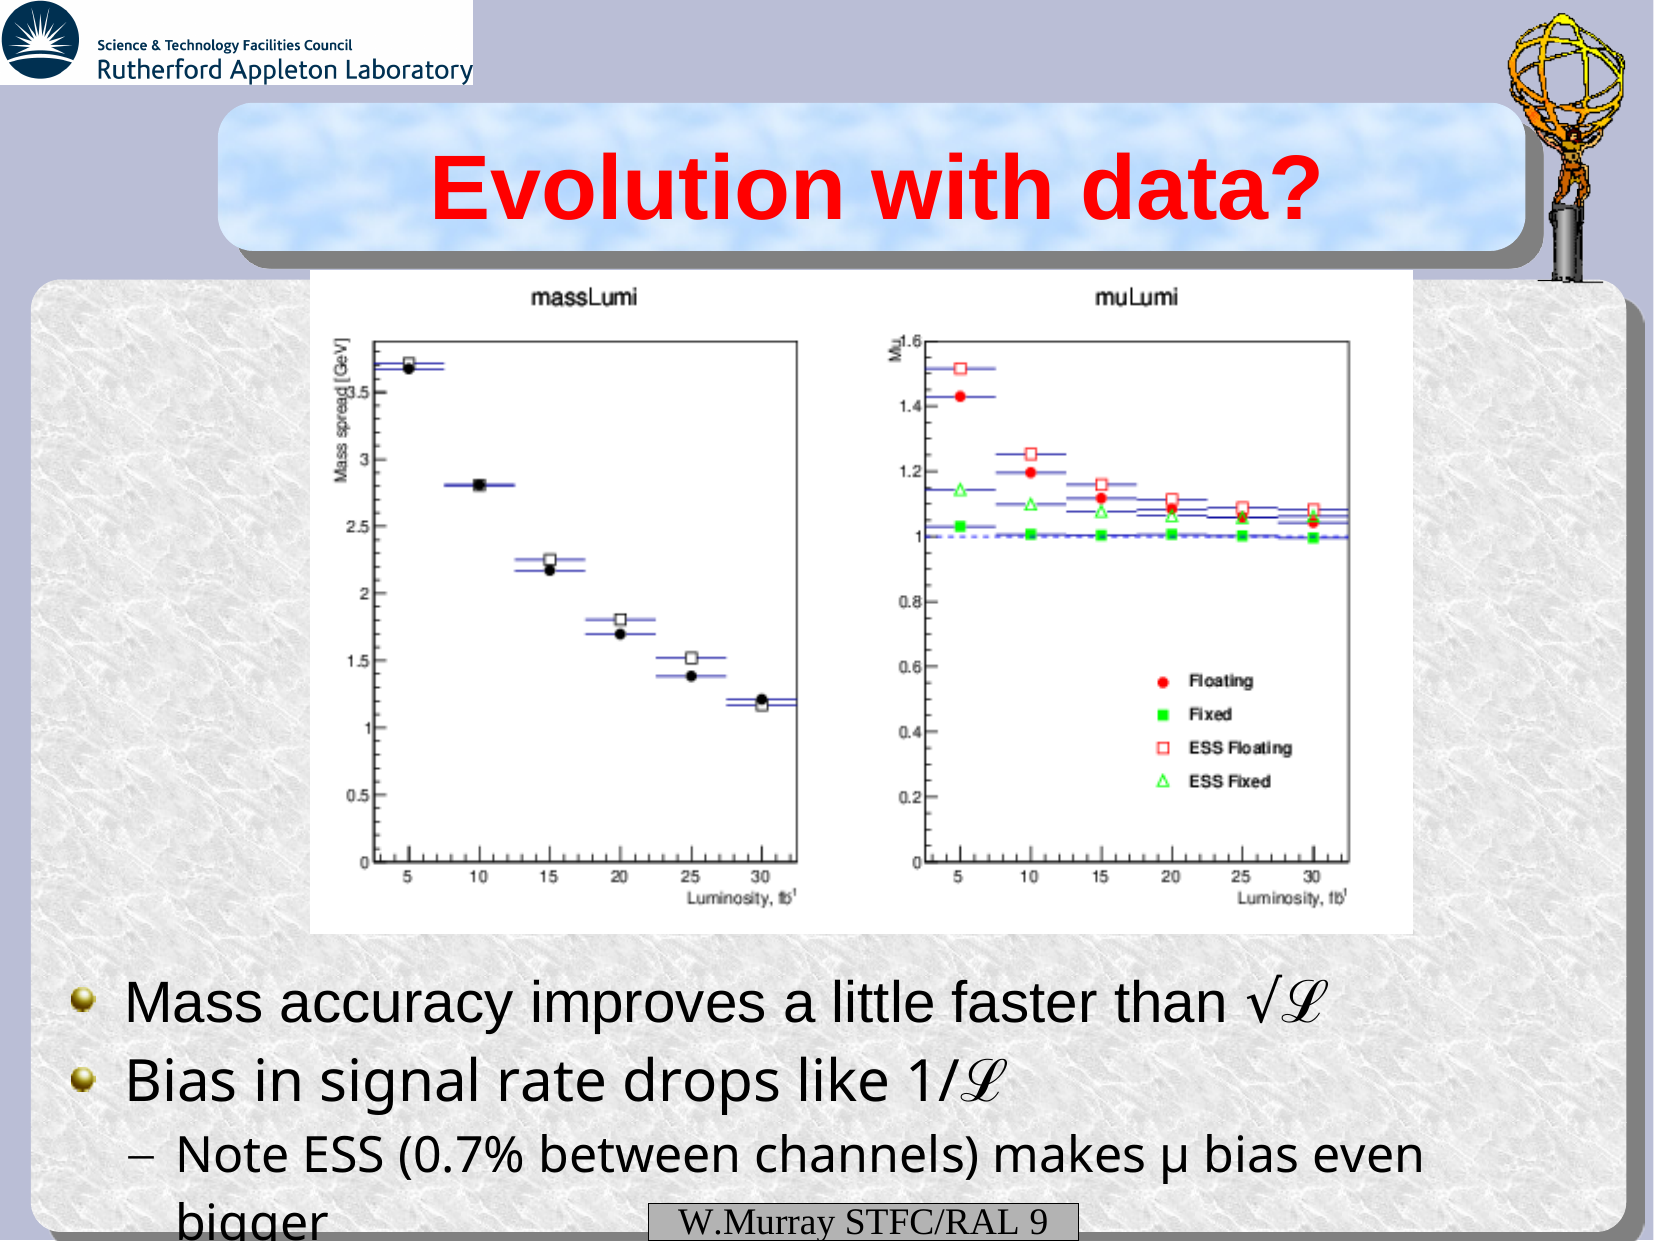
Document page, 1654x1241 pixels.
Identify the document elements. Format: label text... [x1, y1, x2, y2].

picture [225, 1216, 240, 1232]
picture [184, 1216, 198, 1232]
picture [30, 0, 1654, 1232]
list Mass accuracy improves a little faster than √ℒ Bias in signal rate drops like 1/ℒ Note ESS (0.7% between channels) makes μ bias even bigger [53, 960, 1588, 1212]
picture [183, 1212, 648, 1232]
title Evolution with data? [244, 112, 1512, 263]
picture [0, 0, 473, 85]
picture [287, 1216, 301, 1224]
picture [256, 1216, 271, 1232]
